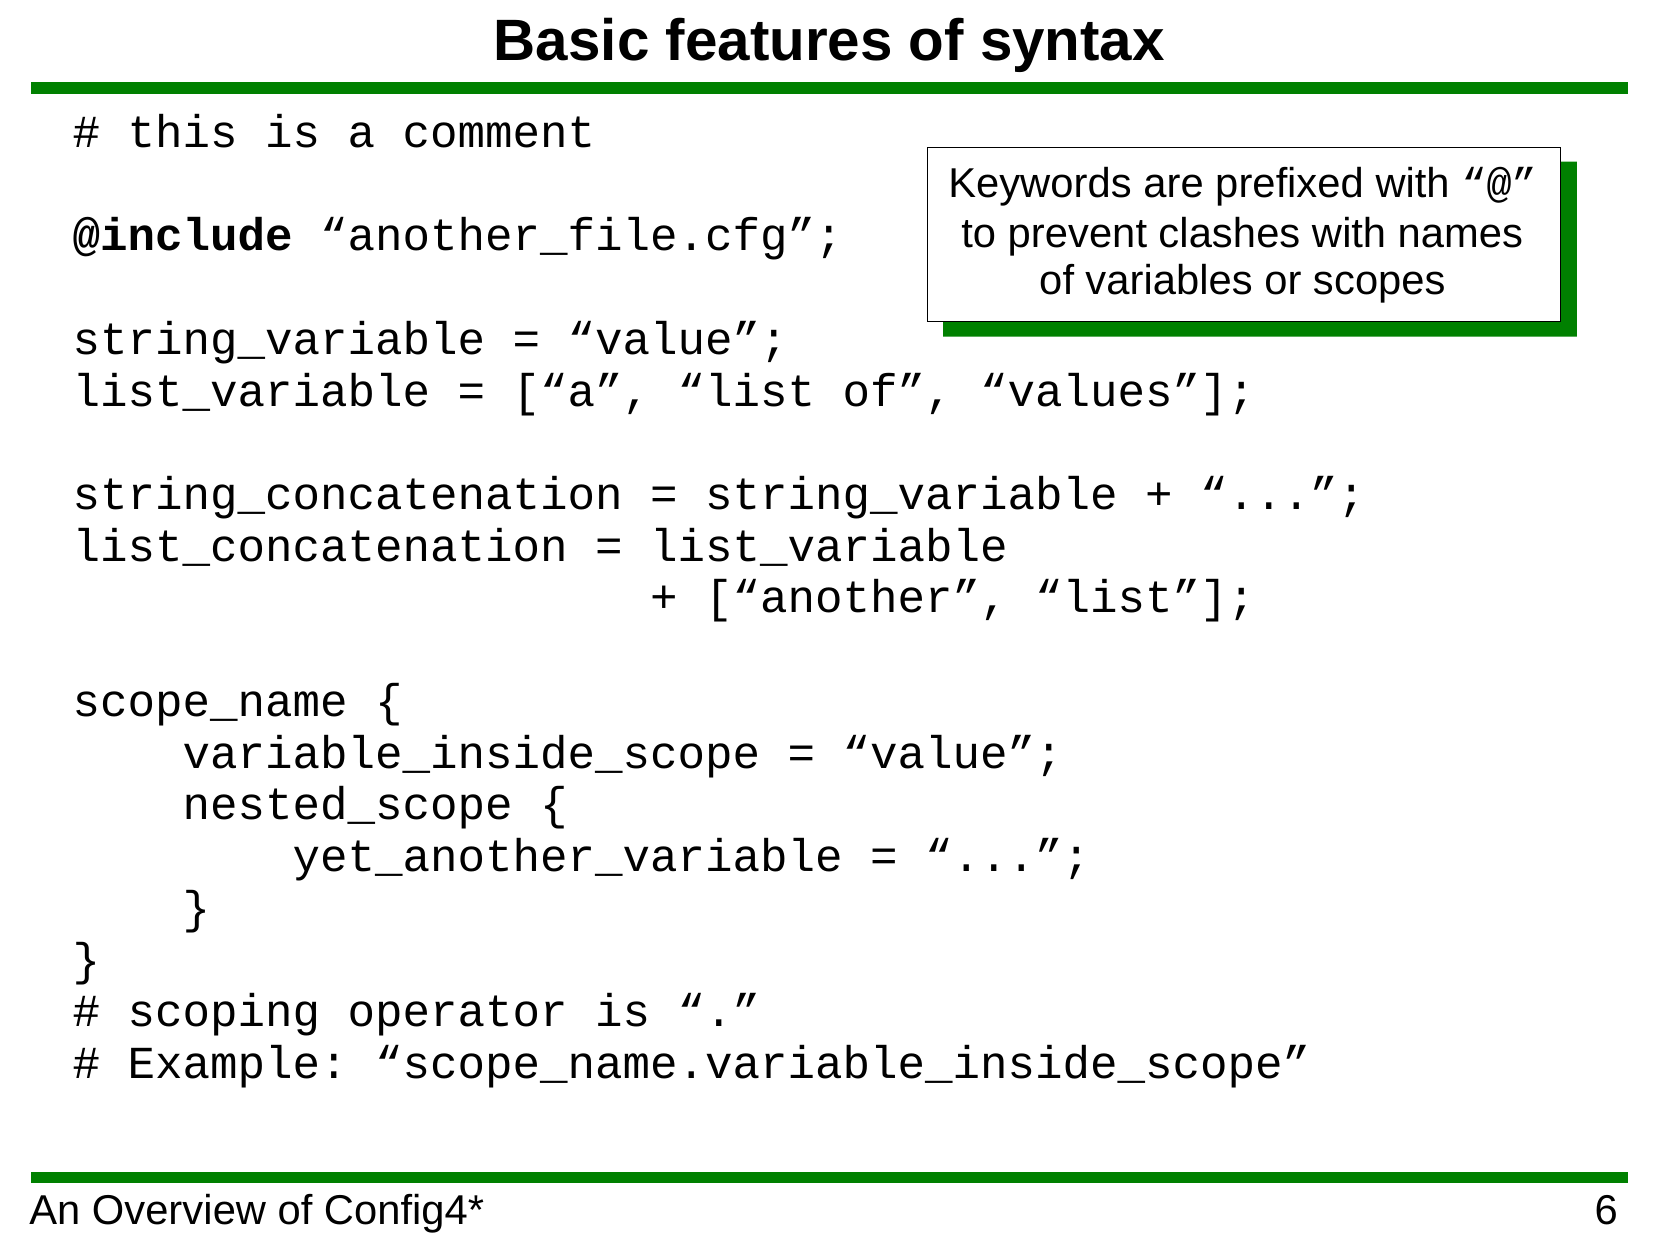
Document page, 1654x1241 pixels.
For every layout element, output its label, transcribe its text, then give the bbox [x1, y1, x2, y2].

title Basic features of syntax [31, 7, 1629, 73]
text_box Keywords are prefixed with “@” to prevent clashes with names of variables or scopes [925, 152, 1560, 311]
text_box [927, 147, 1577, 337]
list # this is a comment @include “another_file.cfg”; string_variable = “value”; list_variable = [“a”, “list of”, “values”]; string_concatenation = string_variable + “...”; list_concatenation = list_variable + [“another”, “list”]; scope_name { variable_inside_scope = “value”; nested_scope { yet_another_variable = “...”; } } # scoping operator is “.” # Example: “scope_name.variable_inside_scope” [31, 109, 1629, 1146]
